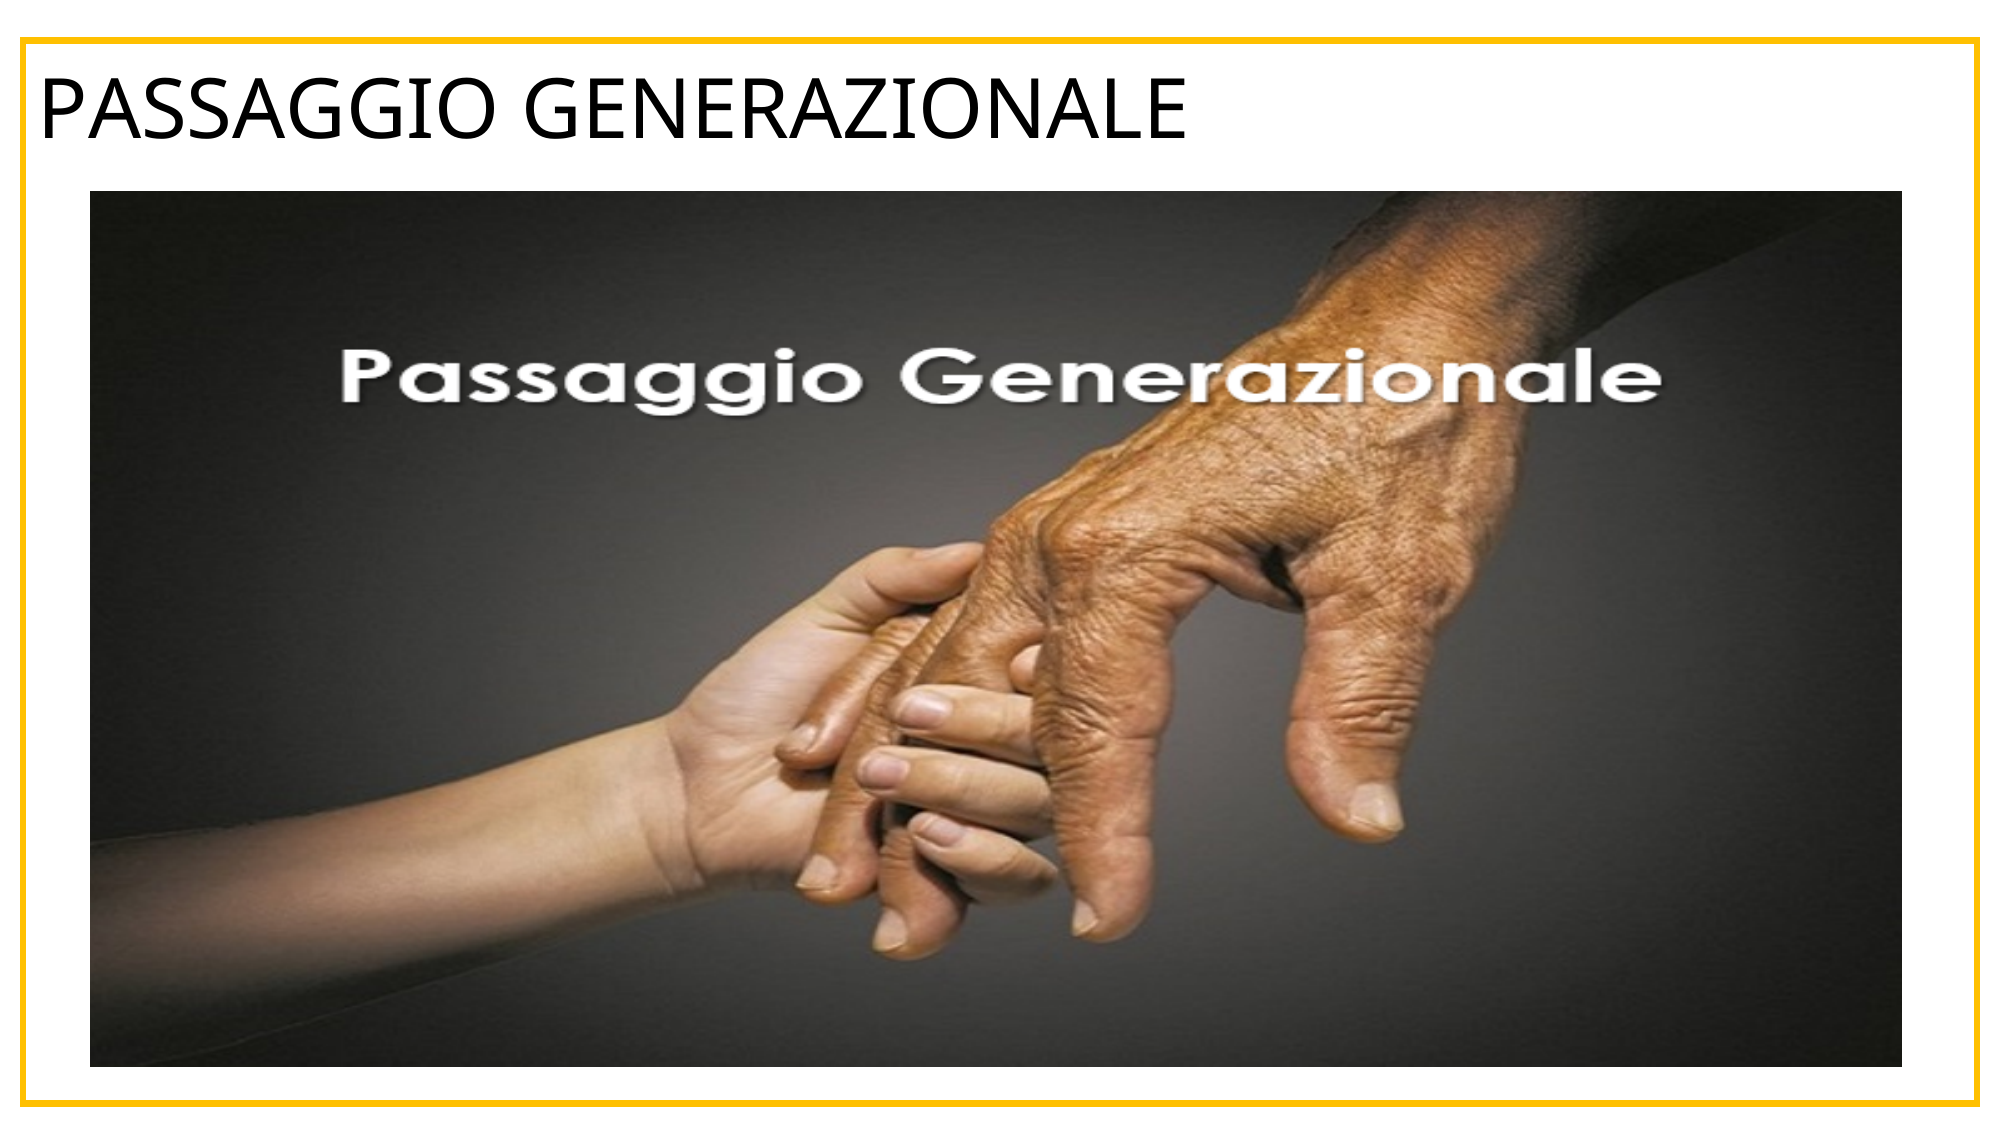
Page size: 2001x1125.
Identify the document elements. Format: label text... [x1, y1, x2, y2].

picture [90, 191, 1902, 1067]
text_box PASSAGGIO GENERAZIONALE [22, 40, 1978, 1104]
